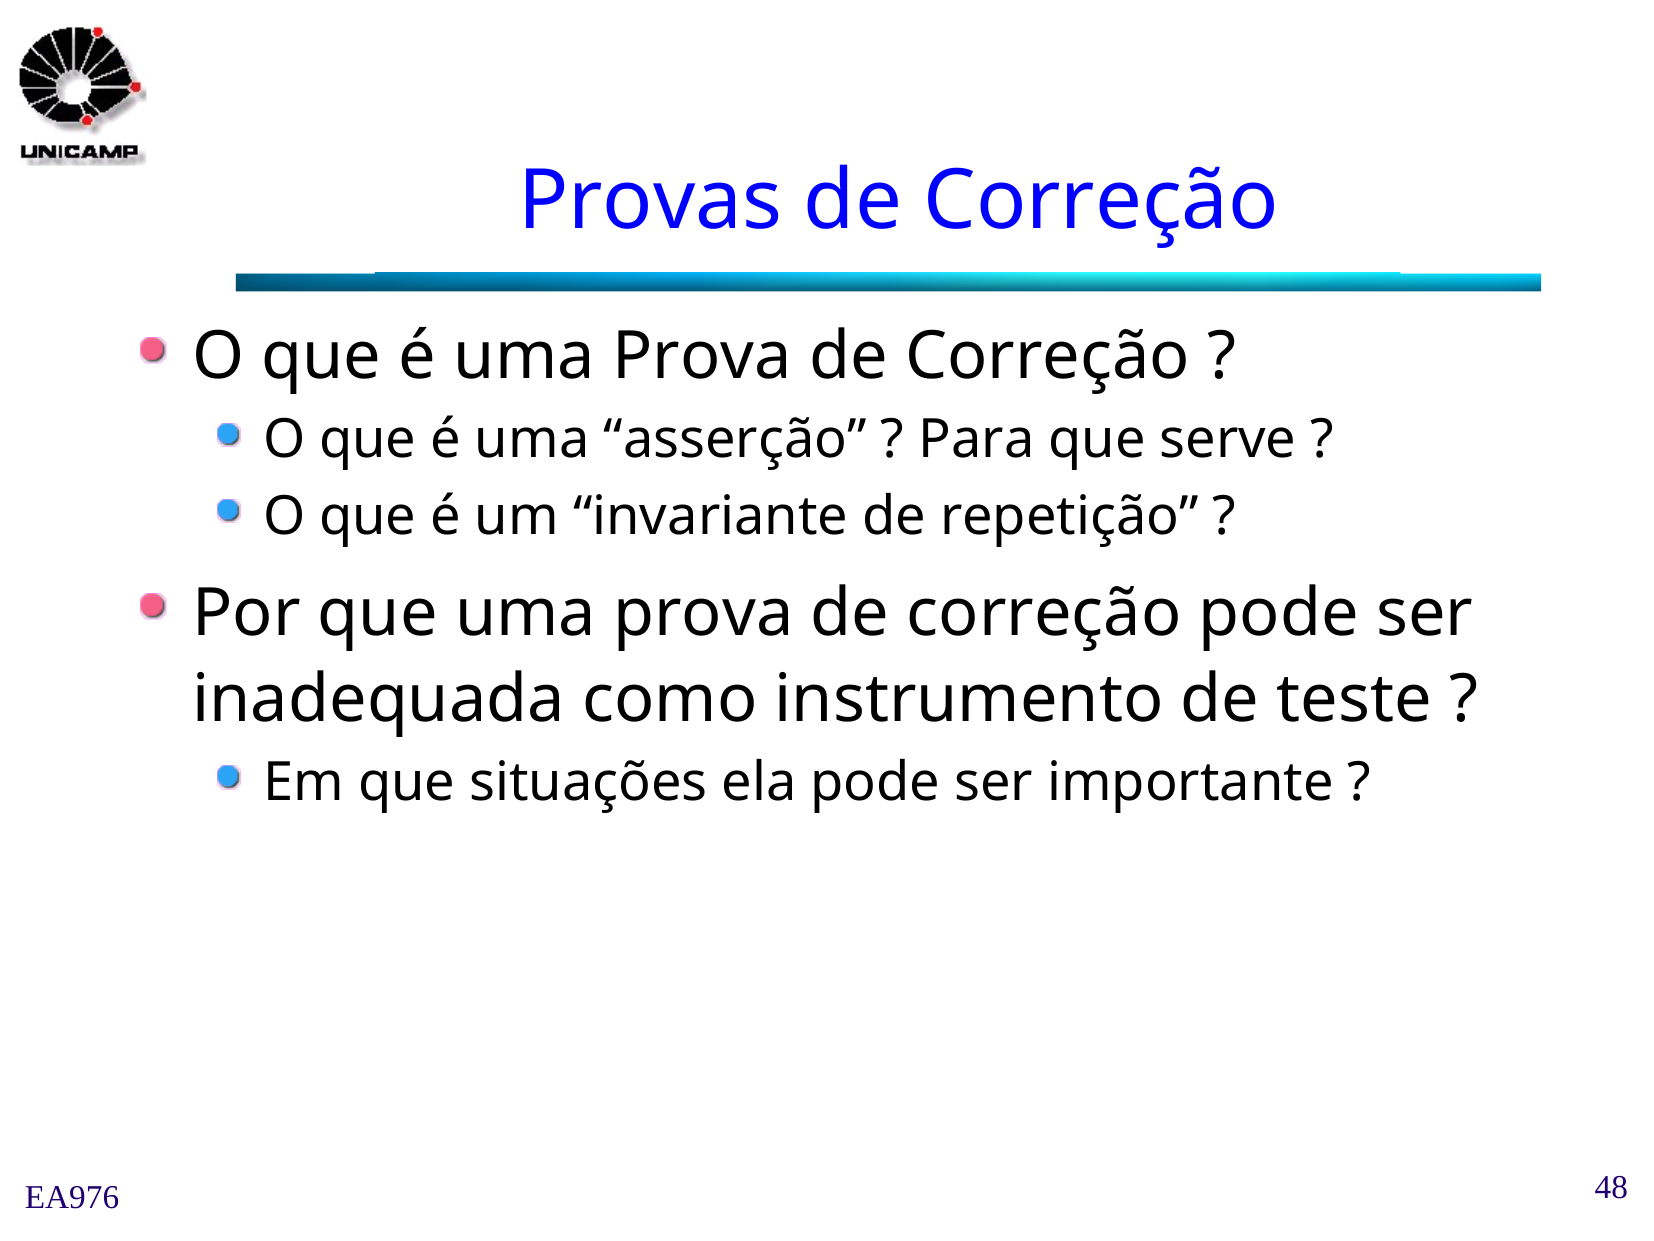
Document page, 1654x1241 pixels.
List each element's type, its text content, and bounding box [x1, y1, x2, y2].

list O que é uma Prova de Correção ? O que é uma “asserção” ? Para que serve ? O que é um “invariante de repetição” ? Por que uma prova de correção pode ser inadequada como instrumento de teste ? Em que situações ela pode ser importante ? [121, 309, 1534, 1182]
picture [125, 272, 1654, 295]
title Provas de Correção [264, 57, 1534, 250]
